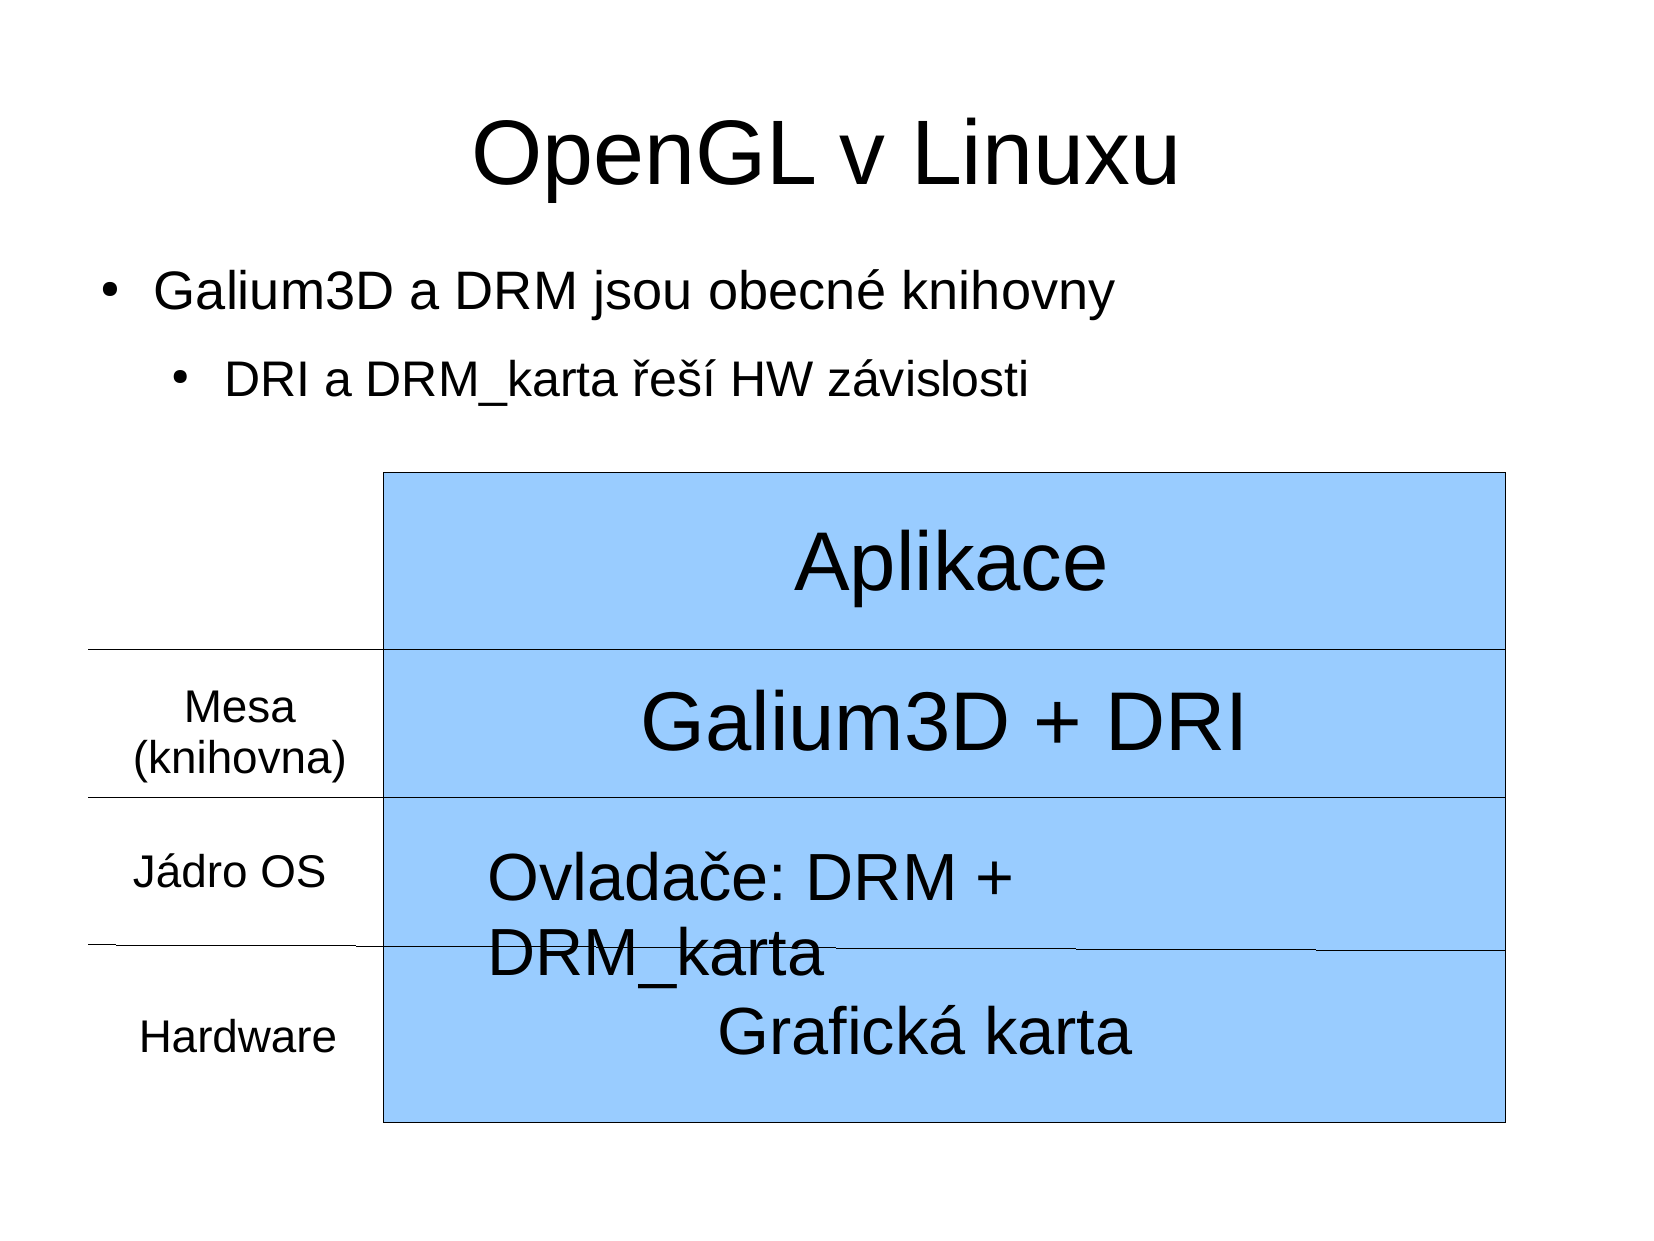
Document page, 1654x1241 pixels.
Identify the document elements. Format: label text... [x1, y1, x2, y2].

text_box [383, 472, 1506, 649]
text_box Mesa (knihovna) [118, 673, 367, 804]
text_box [383, 798, 1506, 1123]
text_box Hardware [124, 1003, 361, 1070]
text_box Grafická karta [702, 986, 1147, 1076]
text_box Galium3D + DRI [625, 667, 1264, 776]
title OpenGL v Linuxu [82, 56, 1571, 250]
text_box [383, 650, 1506, 797]
text_box [796, 958, 813, 971]
text_box [686, 948, 694, 957]
text_box [499, 934, 525, 946]
text_box [624, 936, 628, 947]
text_box Jádro OS [118, 838, 355, 905]
text_box [499, 947, 526, 970]
text_box [547, 934, 572, 946]
list Galium3D a DRM jsou obecné knihovny DRI a DRM_karta řeší HW závislosti [82, 260, 1571, 407]
text_box [718, 958, 735, 971]
text_box Aplikace [779, 508, 1124, 616]
text_box [604, 948, 618, 967]
text_box Ovladače: DRM + DRM_karta [472, 832, 1384, 922]
text_box [547, 947, 570, 951]
